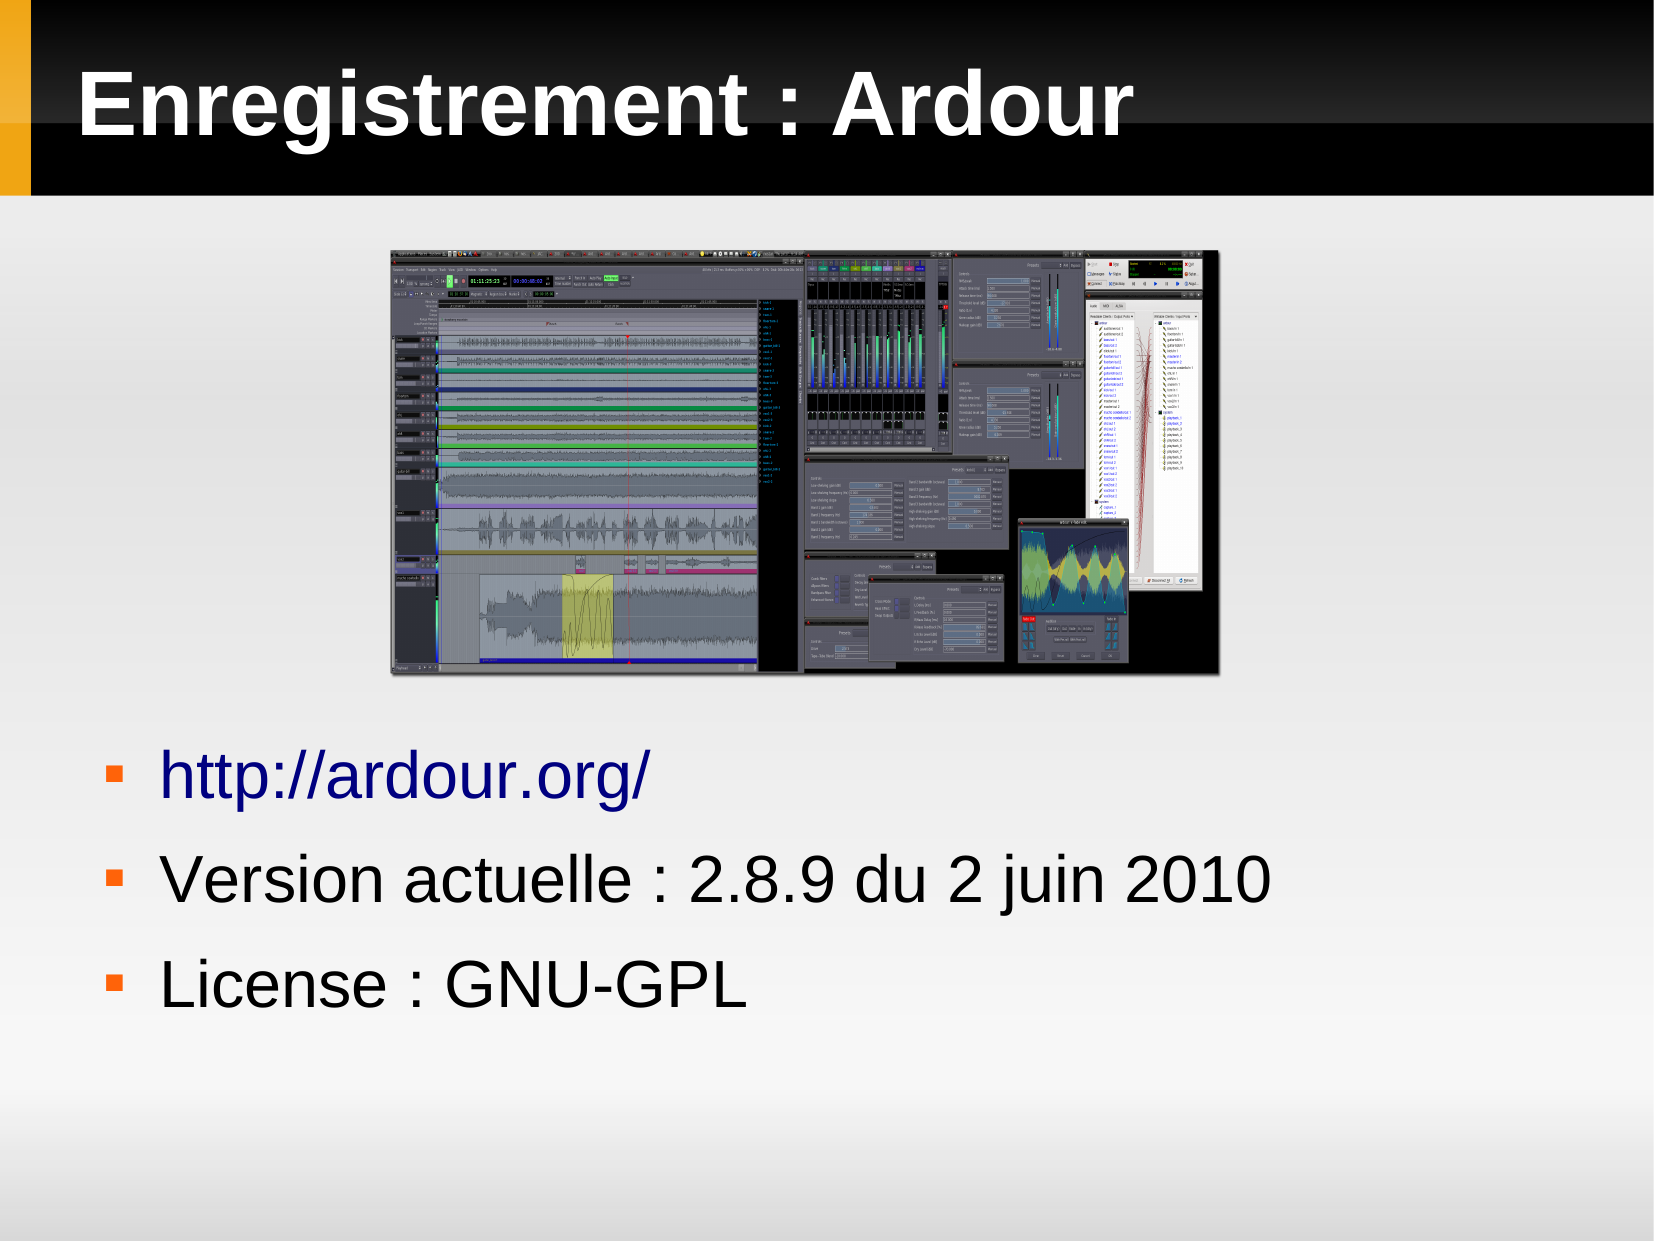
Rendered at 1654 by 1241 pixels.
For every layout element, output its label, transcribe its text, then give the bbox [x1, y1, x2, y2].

list http://ardour.org/ Version actuelle : 2.8.9 du 2 juin 2010 License : GNU-GPL [88, 738, 1572, 1063]
title Enregistrement : Ardour [76, 0, 1565, 208]
picture [0, 0, 1654, 1241]
